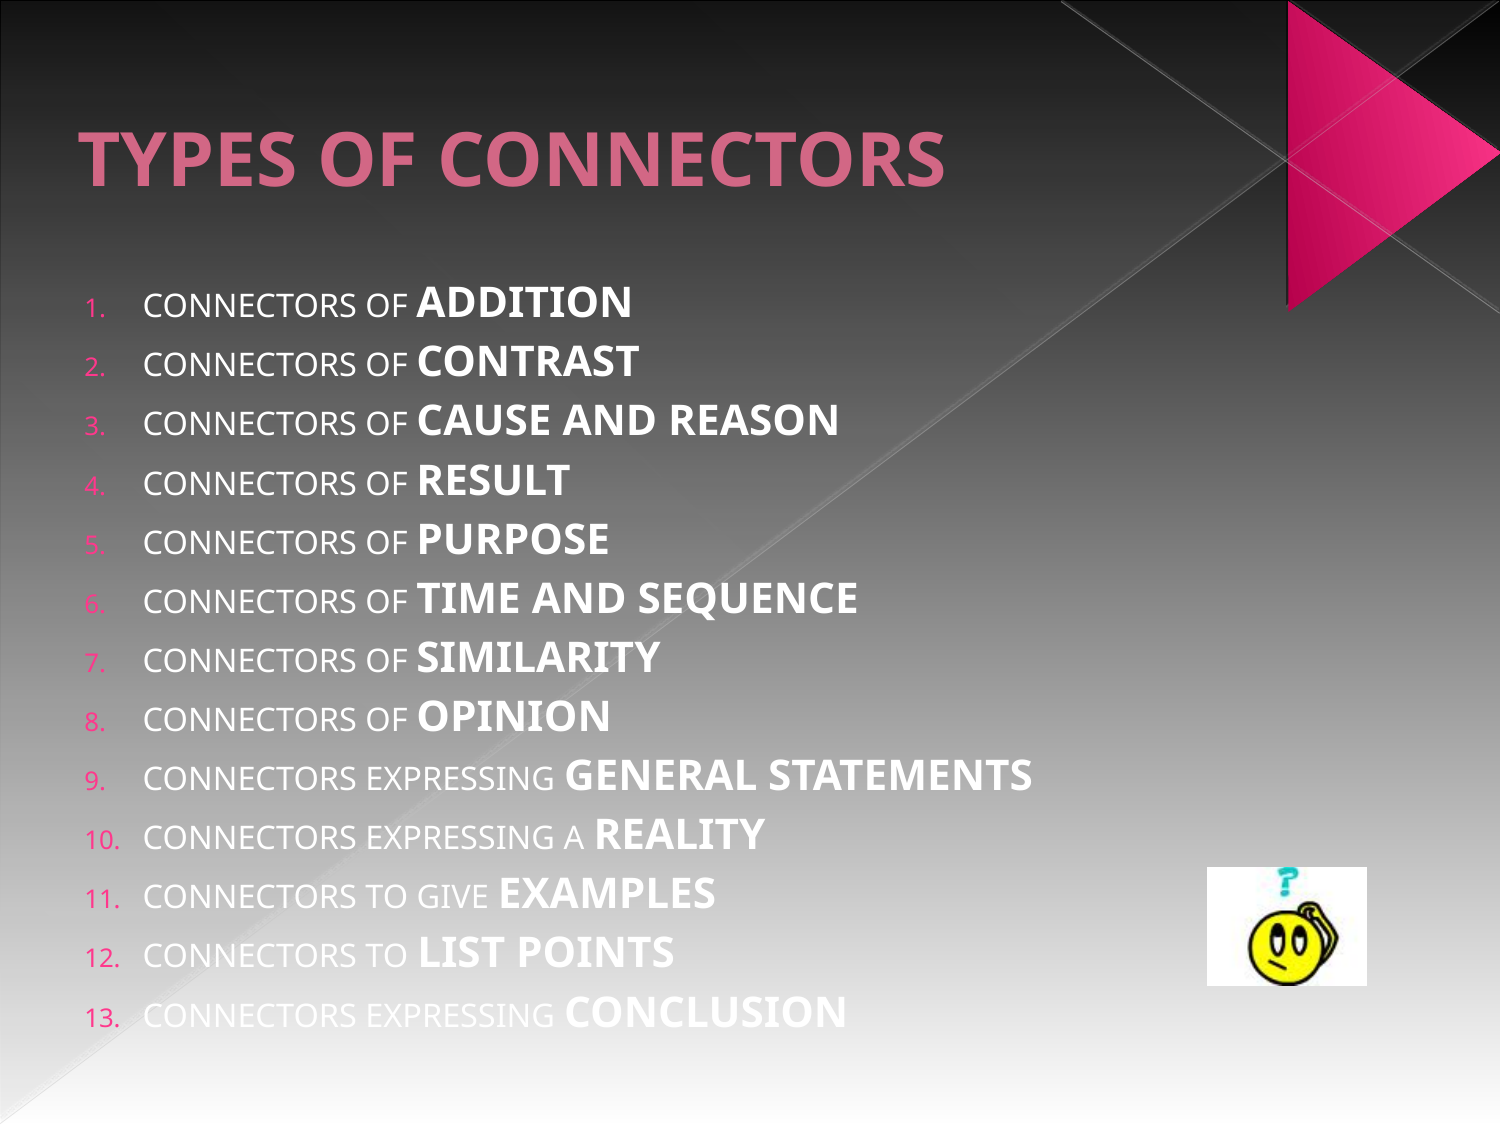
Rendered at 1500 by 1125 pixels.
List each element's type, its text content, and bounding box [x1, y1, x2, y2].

picture [1207, 867, 1367, 986]
title TYPES OF CONNECTORS [62, 44, 1250, 267]
list CONNECTORS OF ADDITION CONNECTORS OF CONTRAST CONNECTORS OF CAUSE AND REASON CONNECTORS OF RESULT CONNECTORS OF PURPOSE CONNECTORS OF TIME AND SEQUENCE CONNECTORS OF SIMILARITY CONNECTORS OF OPINION CONNECTORS EXPRESSING GENERAL STATEMENTS CONNECTORS EXPRESSING A REALITY CONNECTORS TO GIVE EXAMPLES CONNECTORS TO LIST POINTS CONNECTORS EXPRESSING CONCLUSION [62, 267, 1430, 1043]
